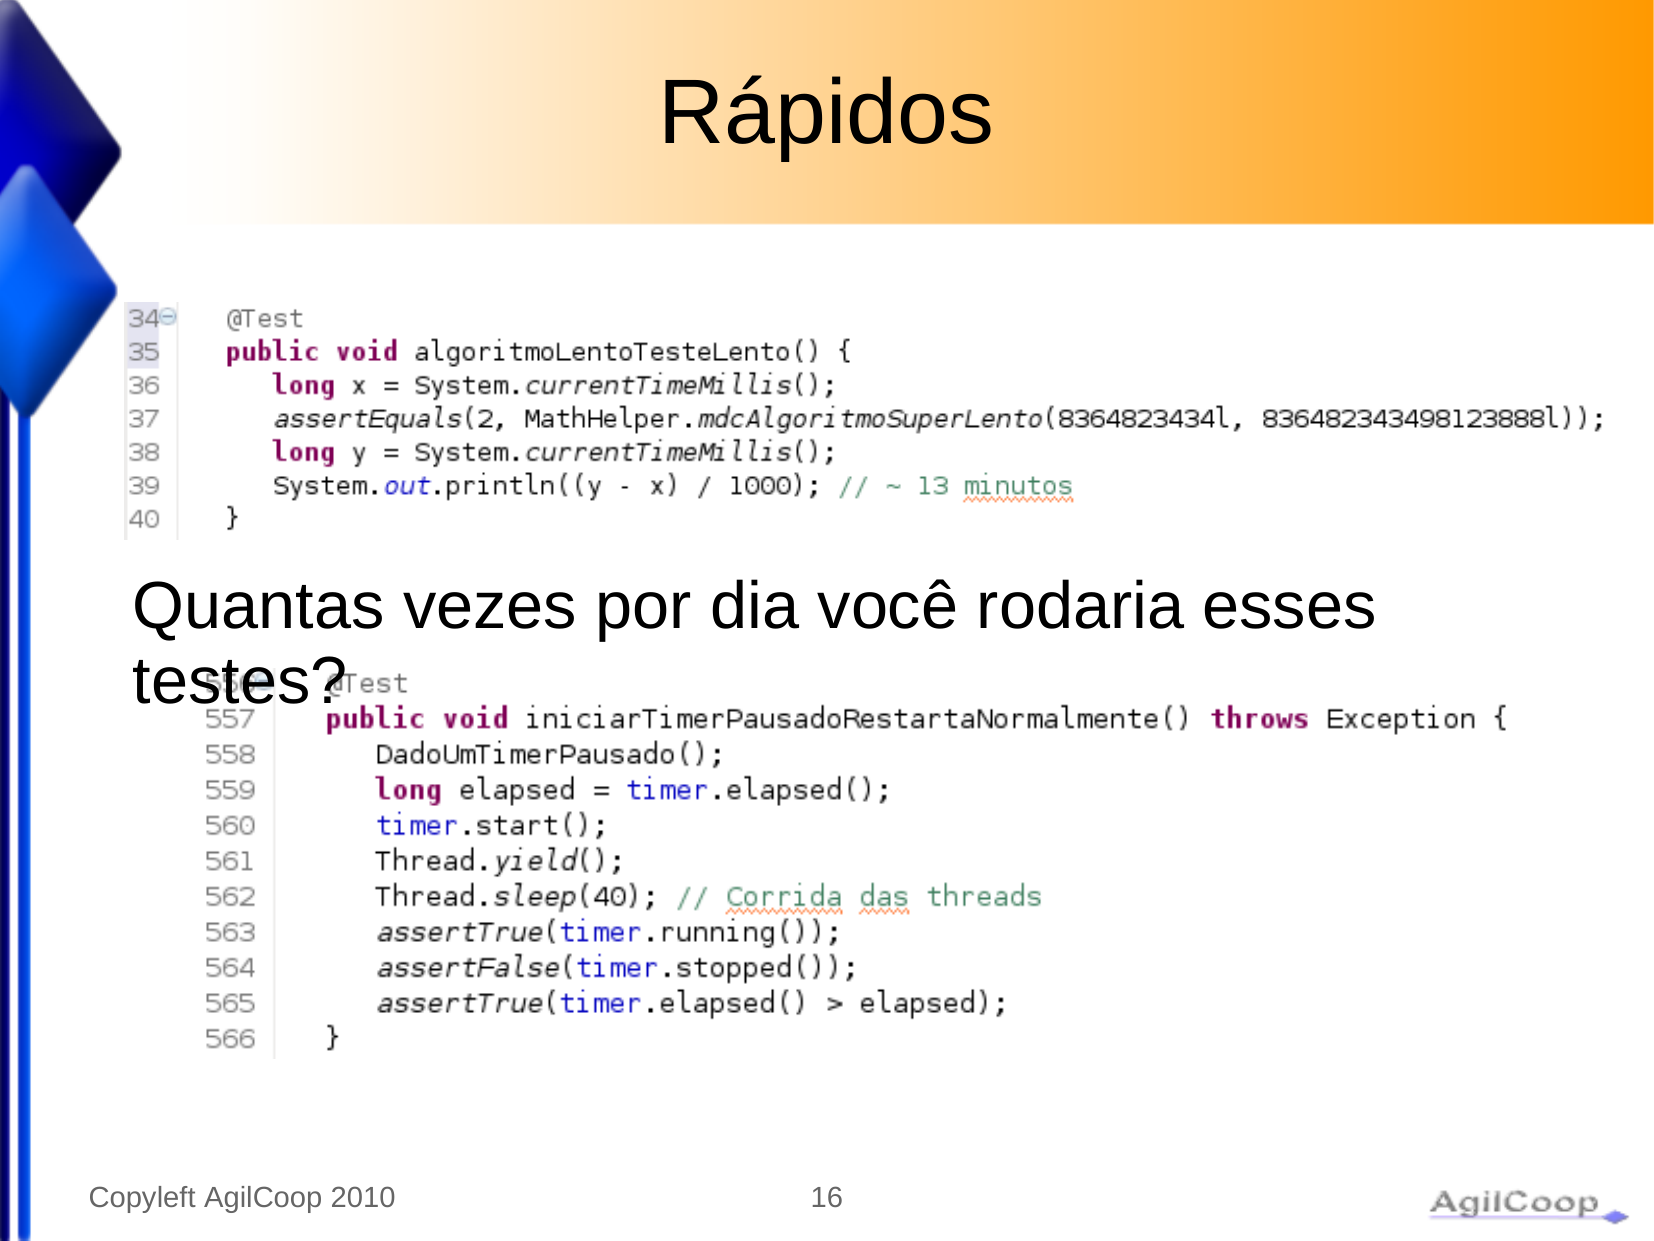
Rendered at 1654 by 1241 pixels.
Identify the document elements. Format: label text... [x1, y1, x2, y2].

text_box Quantas vezes por dia você rodaria esses testes? [118, 561, 1625, 653]
title Rápidos [82, 8, 1571, 216]
picture [0, 0, 1654, 1241]
